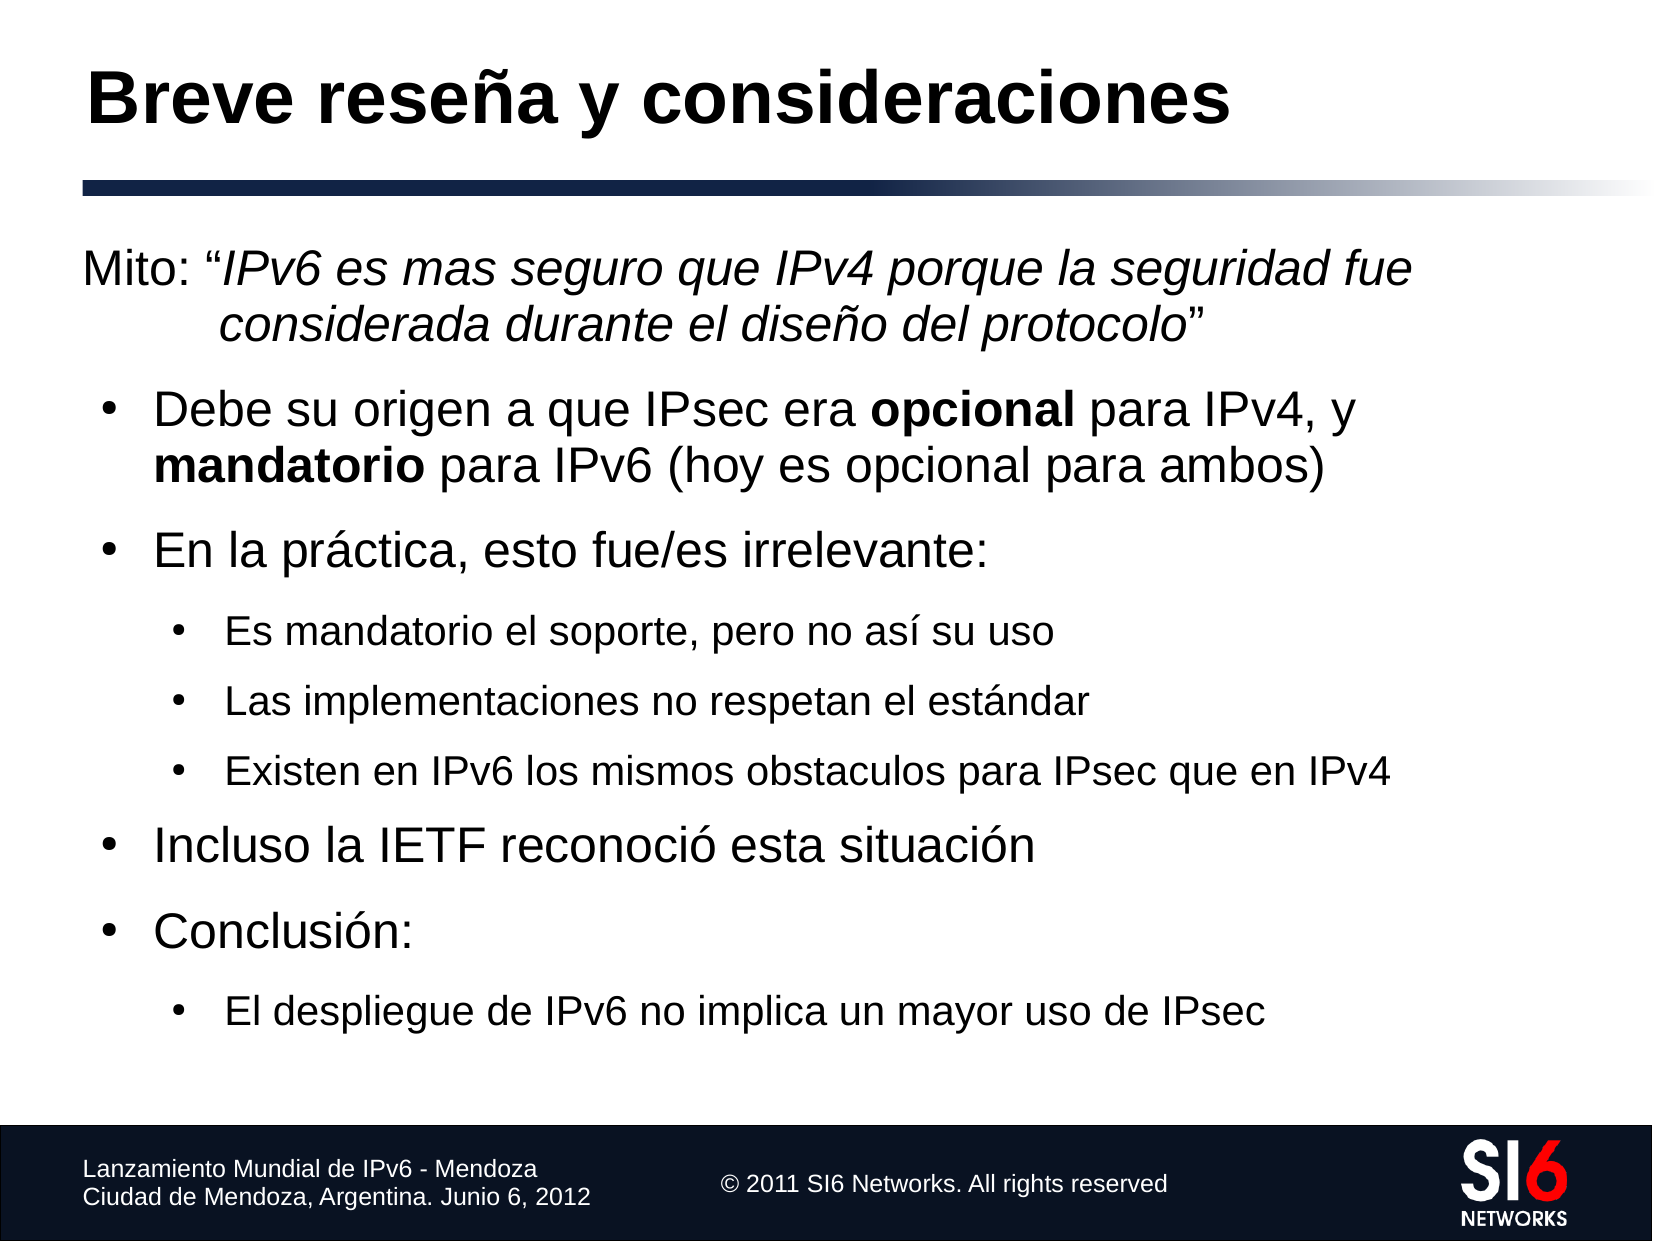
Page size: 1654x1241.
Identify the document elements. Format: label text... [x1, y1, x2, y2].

title Breve reseña y consideraciones [86, 30, 1576, 166]
list Mito: “IPv6 es mas seguro que IPv4 porque la seguridad fue considerada durante el diseño del protocolo” Debe su origen a que IPsec era opcional para IPv4, y mandatorio para IPv6 (hoy es opcional para ambos) En la práctica, esto fue/es irrelevante: Es mandatorio el soporte, pero no así su uso Las implementaciones no respetan el estándar Existen en IPv6 los mismos obstaculos para IPsec que en IPv4 Incluso la IETF reconoció esta situación Conclusión: El despliegue de IPv6 no implica un mayor uso de IPsec [82, 240, 1571, 1109]
picture [1461, 1139, 1567, 1226]
